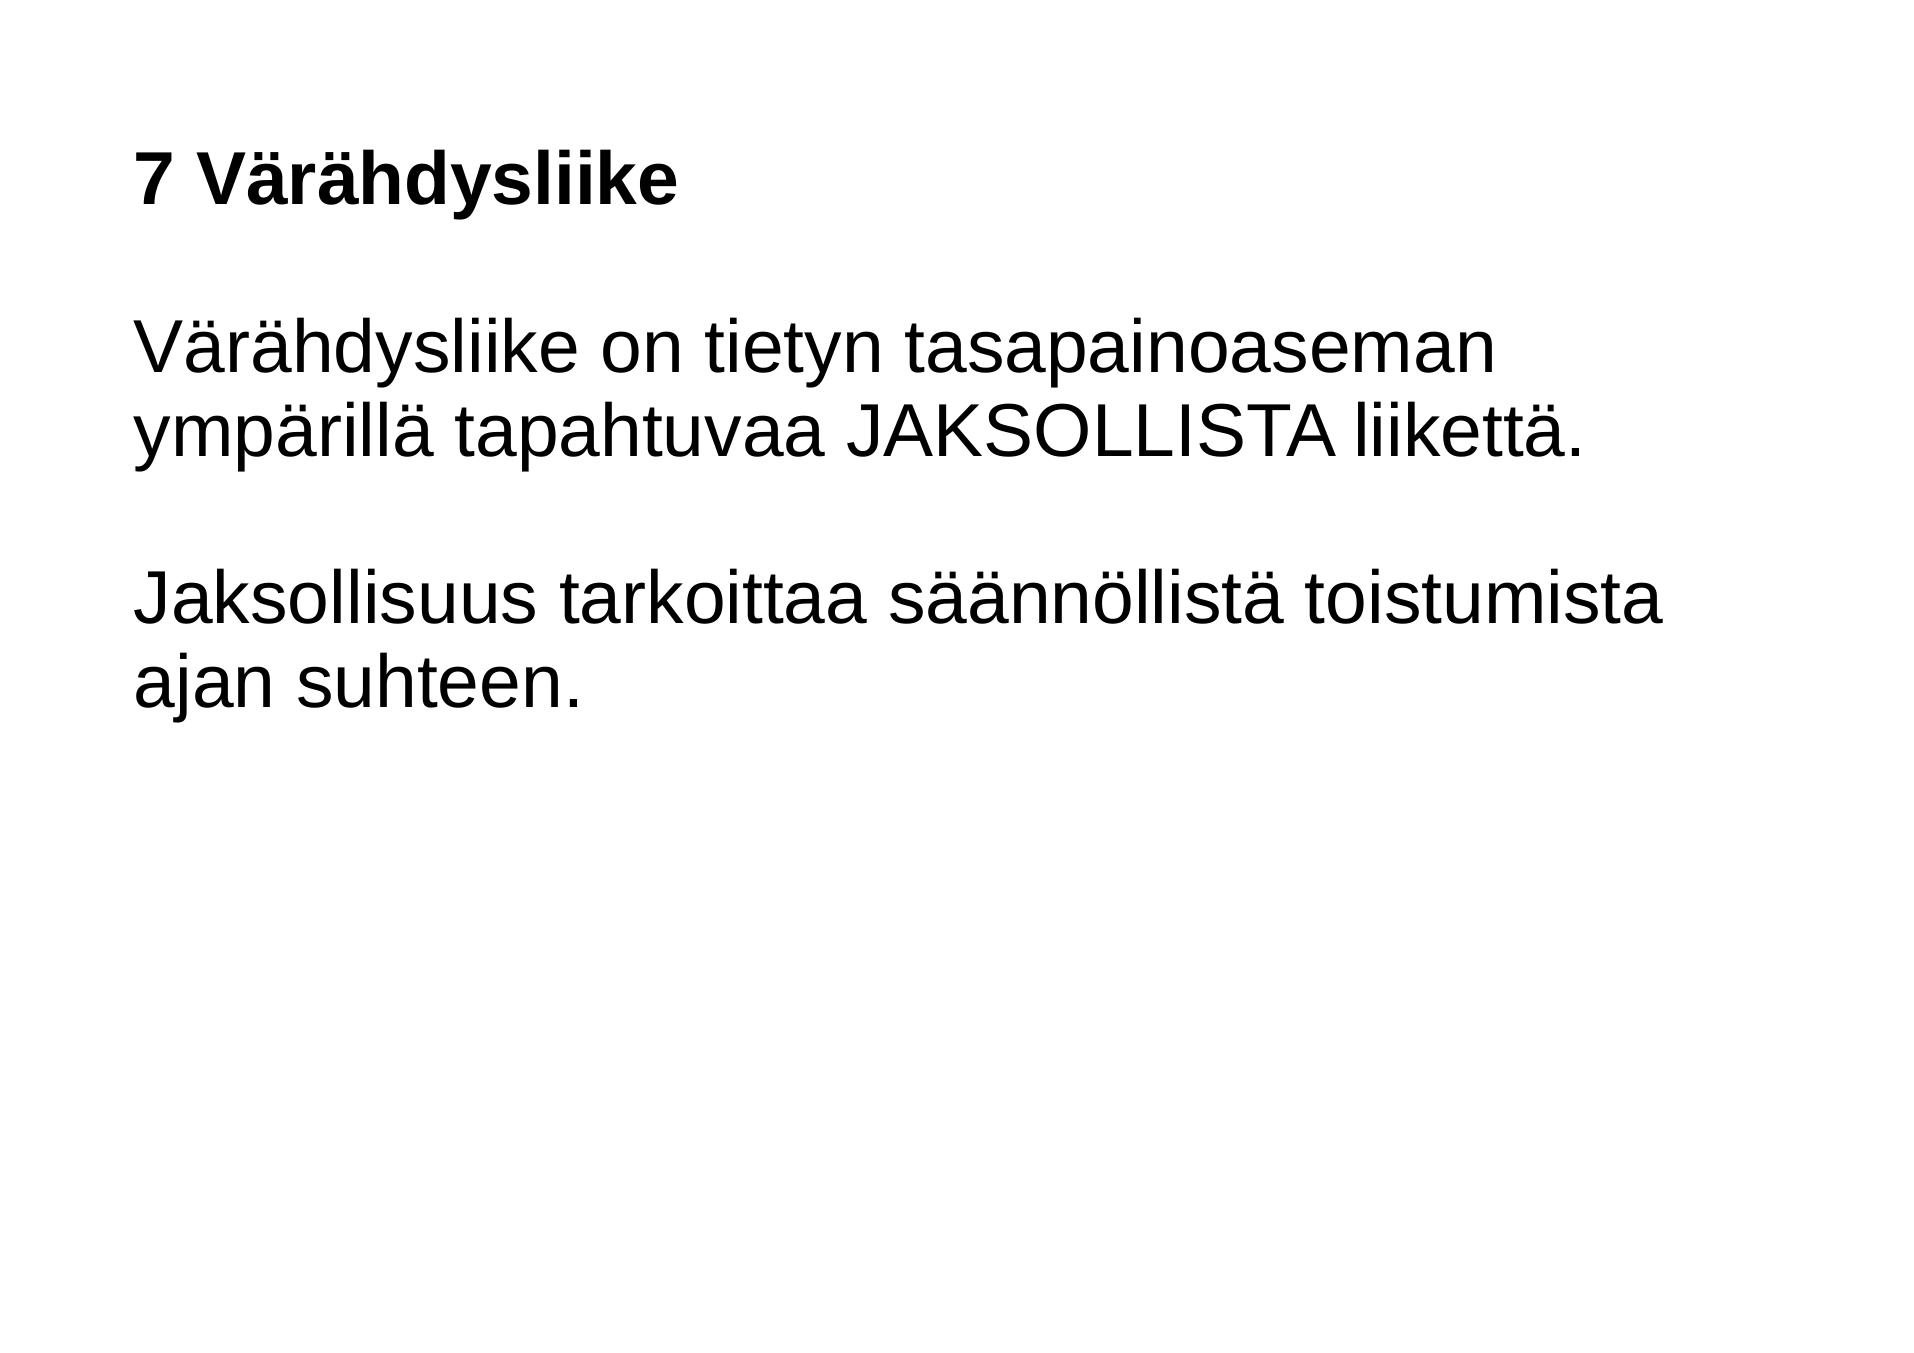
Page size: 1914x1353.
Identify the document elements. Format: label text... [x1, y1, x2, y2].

text_box 7 Värähdysliike Värähdysliike on tietyn tasapainoaseman ympärillä tapahtuvaa JAKSOLLISTA liikettä. Jaksollisuus tarkoittaa säännöllistä toistumista ajan suhteen. [119, 128, 1805, 878]
